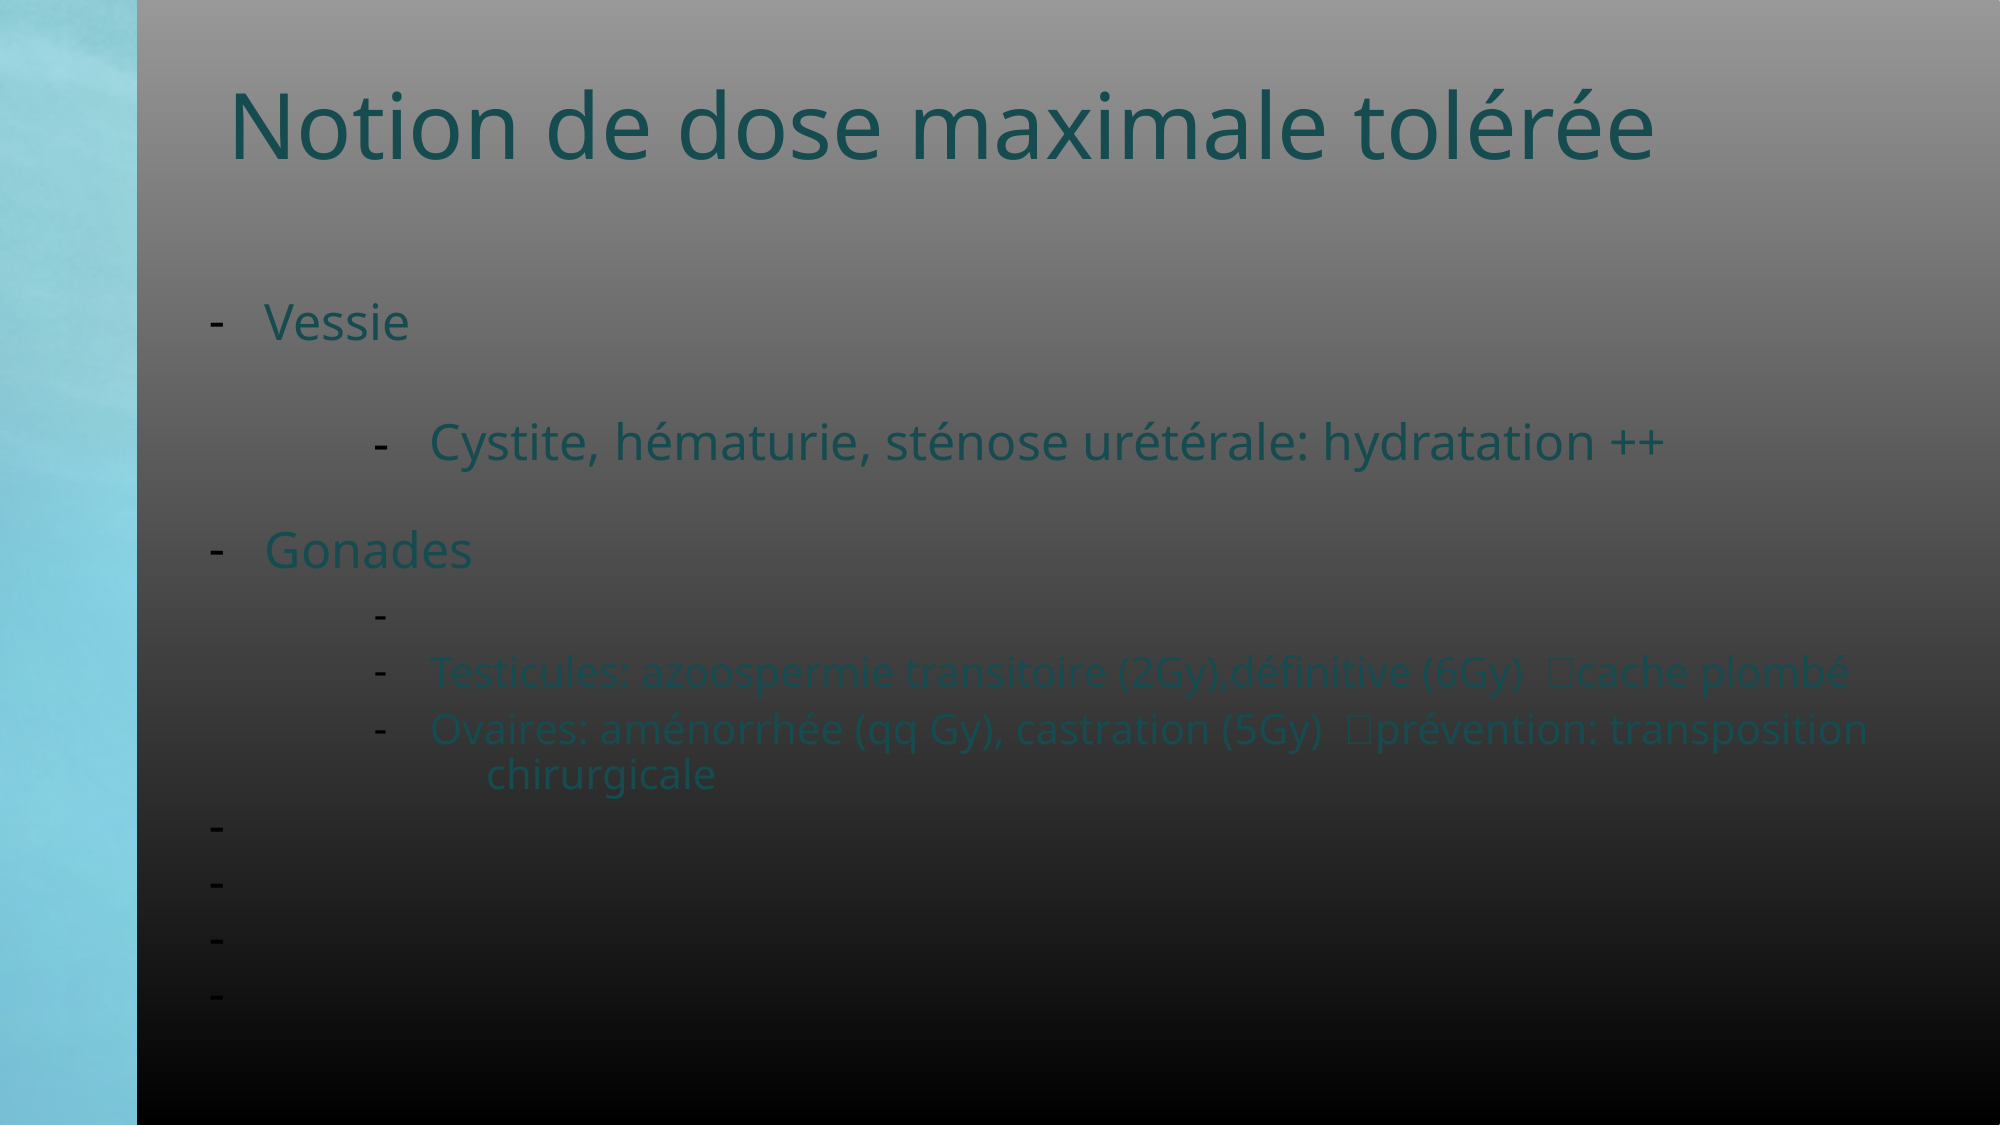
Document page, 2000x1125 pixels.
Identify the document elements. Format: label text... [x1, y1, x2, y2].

list Vessie Cystite, hématurie, sténose urétérale: hydratation ++ Gonades Testicules: azoospermie transitoire (2Gy),définitive (6Gy) cache plombé Ovaires: aménorrhée (qq Gy), castration (5Gy) prévention: transposition chirurgicale [193, 199, 1981, 1060]
title Notion de dose maximale tolérée [212, 62, 1728, 188]
